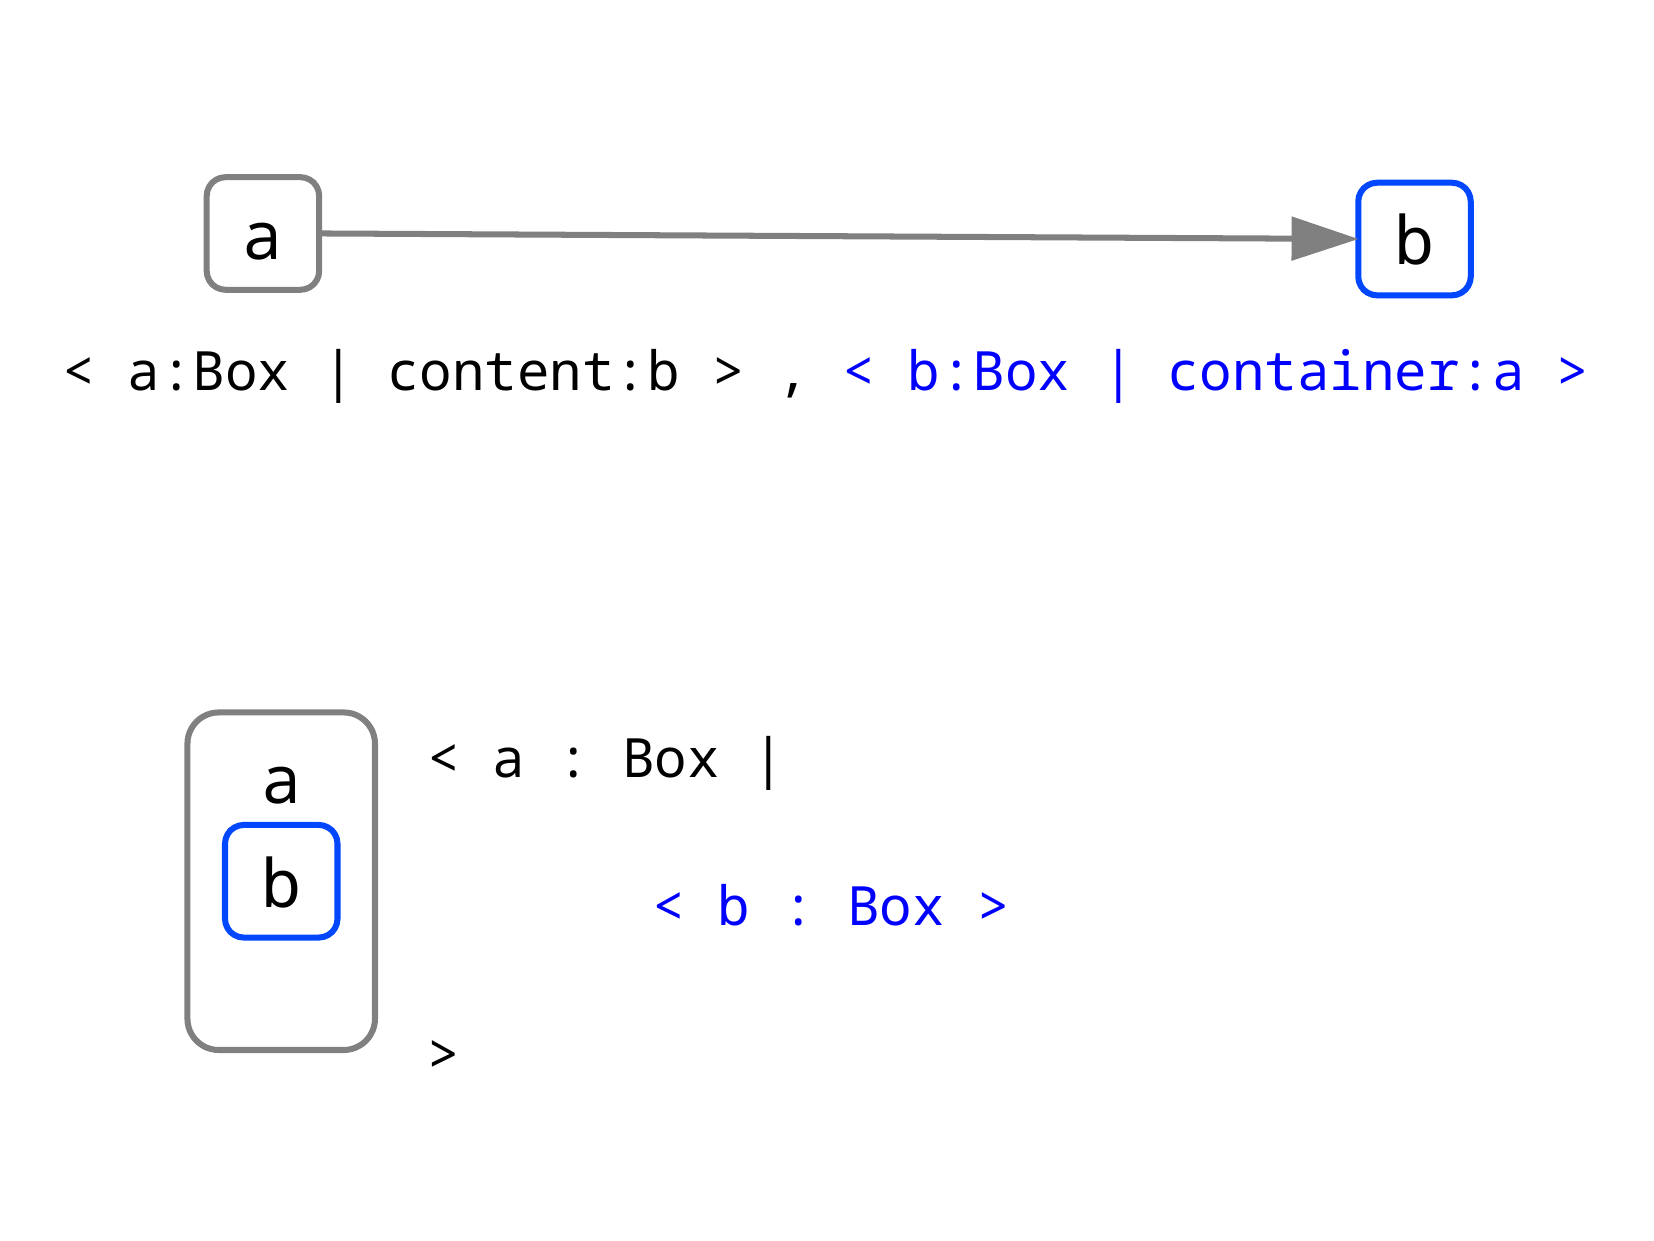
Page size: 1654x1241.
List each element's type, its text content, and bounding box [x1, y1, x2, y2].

text_box a [206, 177, 320, 290]
text_box b [1358, 182, 1471, 296]
text_box < a : Box | < b : Box > > [412, 712, 1653, 1051]
text_box < a:Box | content:b > , < b:Box | container:a > [0, 324, 1653, 456]
text_box a [187, 712, 376, 1051]
